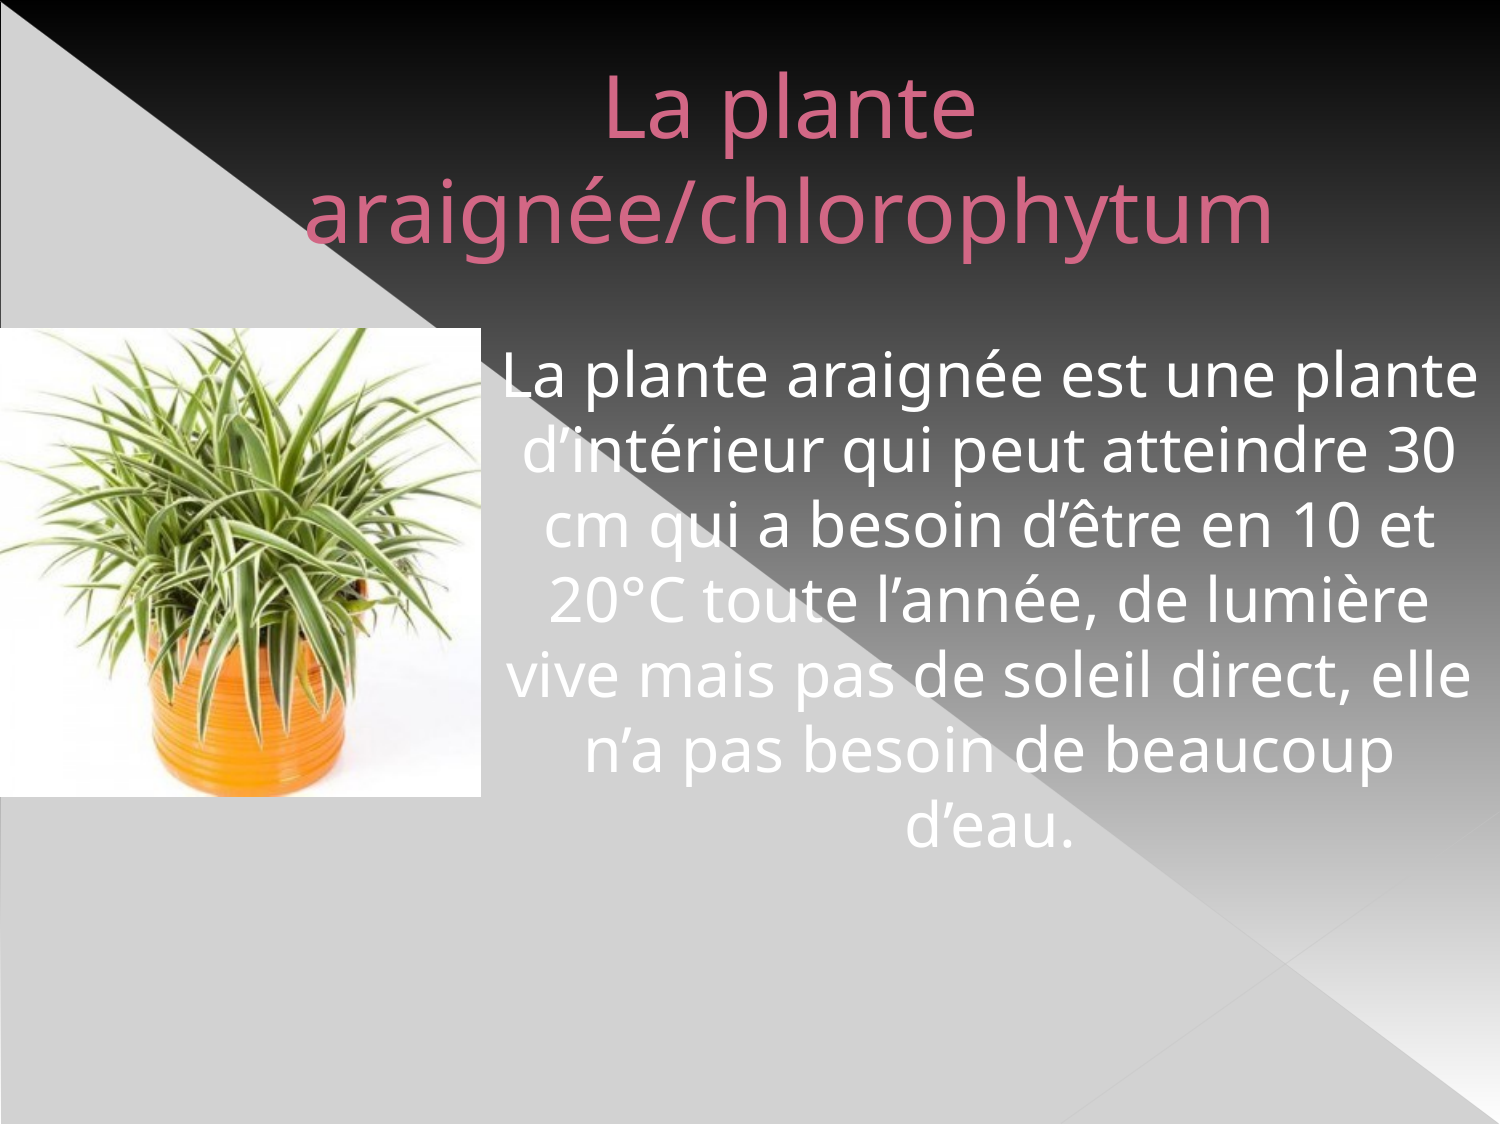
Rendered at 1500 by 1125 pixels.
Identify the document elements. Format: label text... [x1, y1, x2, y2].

title La plante araignée/chlorophytum [75, 43, 1425, 274]
picture [0, 328, 481, 797]
list La plante araignée est une plante d’intérieur qui peut atteindre 30 cm qui a besoin d’être en 10 et 20°C toute l’année, de lumière vive mais pas de soleil direct, elle n’a pas besoin de beaucoup d’eau. [481, 328, 1500, 797]
